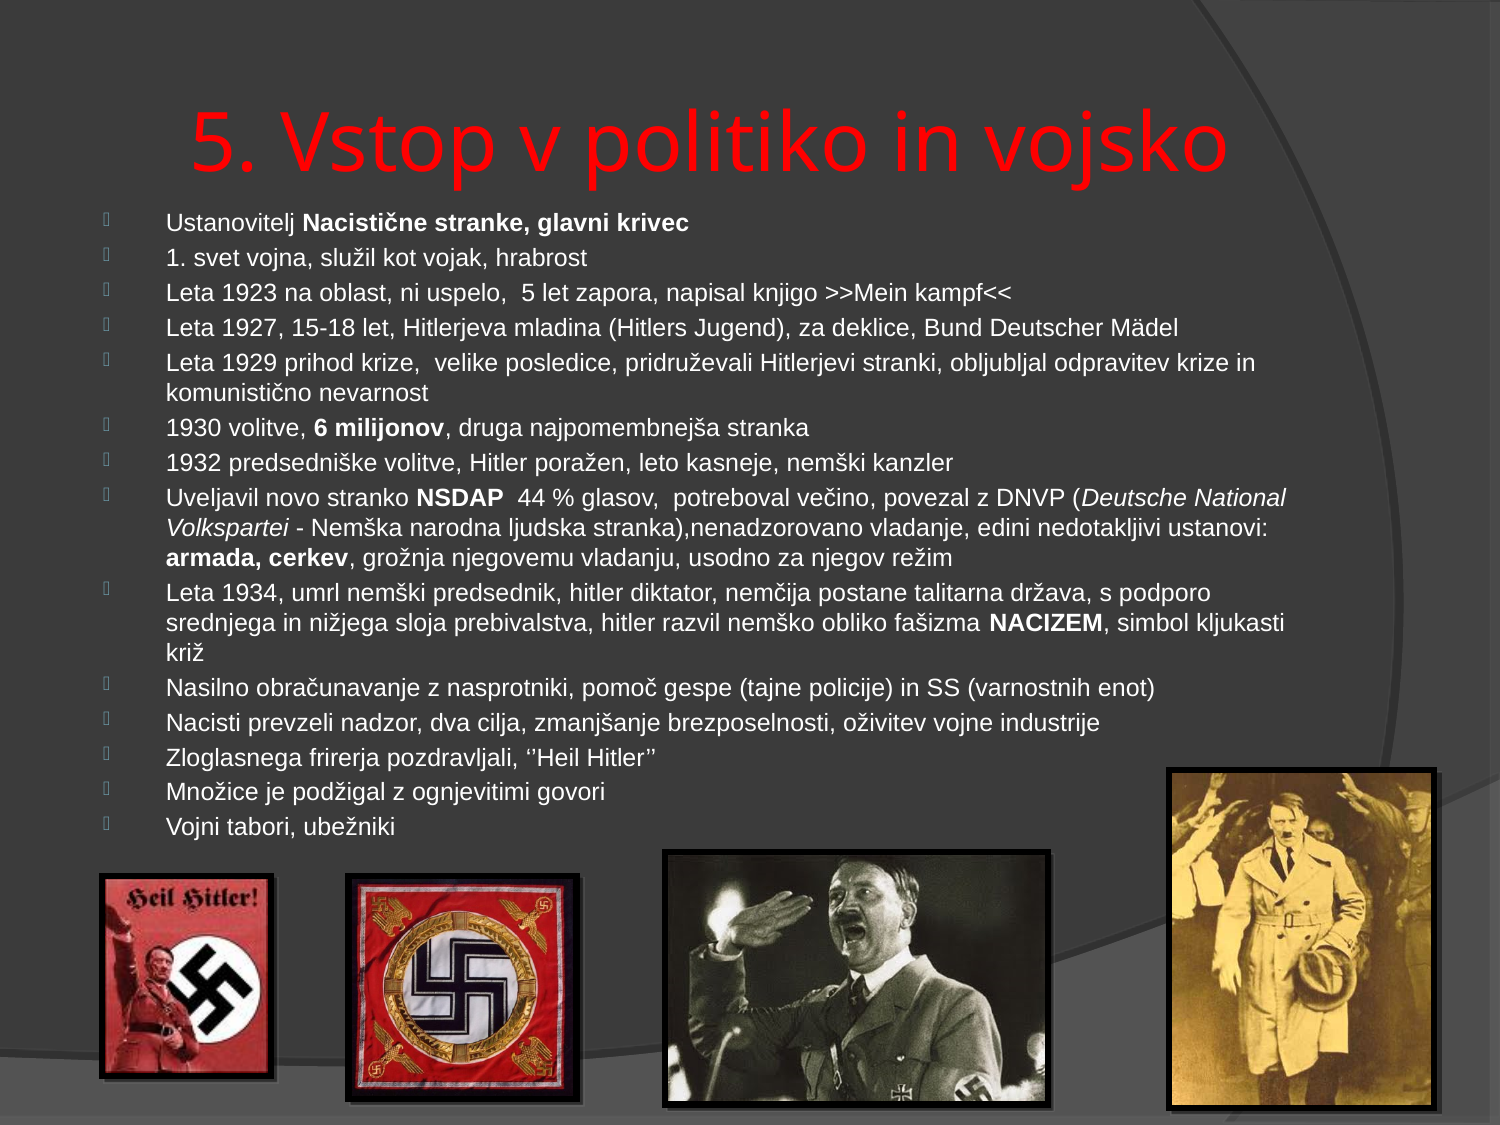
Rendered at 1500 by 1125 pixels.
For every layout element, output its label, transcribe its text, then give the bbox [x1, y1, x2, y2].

list Ustanovitelj Nacistične stranke, glavni krivec 1. svet vojna, služil kot vojak, hrabrost Leta 1923 na oblast, ni uspelo, 5 let zapora, napisal knjigo >>Mein kampf<< Leta 1927, 15-18 let, Hitlerjeva mladina (Hitlers Jugend), za deklice, Bund Deutscher Mädel Leta 1929 prihod krize, velike posledice, pridruževali Hitlerjevi stranki, obljubljal odpravitev krize in komunistično nevarnost 1930 volitve, 6 milijonov, druga najpomembnejša stranka 1932 predsedniške volitve, Hitler poražen, leto kasneje, nemški kanzler Uveljavil novo stranko NSDAP 44 % glasov, potreboval večino, povezal z DNVP (Deutsche National Volkspartei - Nemška narodna ljudska stranka),nenadzorovano vladanje, edini nedotakljivi ustanovi: armada, cerkev, grožnja njegovemu vladanju, usodno za njegov režim Leta 1934, umrl nemški predsednik, hitler diktator, nemčija postane talitarna država, s podporo srednjega in nižjega sloja prebivalstva, hitler razvil nemško obliko fašizma NACIZEM, simbol kljukasti križ Nasilno obračunavanje z nasprotniki, pomoč gespe (tajne policije) in SS (varnostnih enot) Nacisti prevzeli nadzor, dva cilja, zmanjšanje brezposelnosti, oživitev vojne industrije Zloglasnega frirerja pozdravljali, ‘’Heil Hitler’’ Množice je podžigal z ognjevitimi govori Vojni tabori, ubežniki [82, 199, 1307, 942]
title 5. Vstop v politiko in vojsko [75, 45, 1300, 233]
picture [667, 855, 1046, 1102]
picture [351, 878, 574, 1096]
picture [1171, 773, 1431, 1105]
picture [105, 878, 268, 1073]
